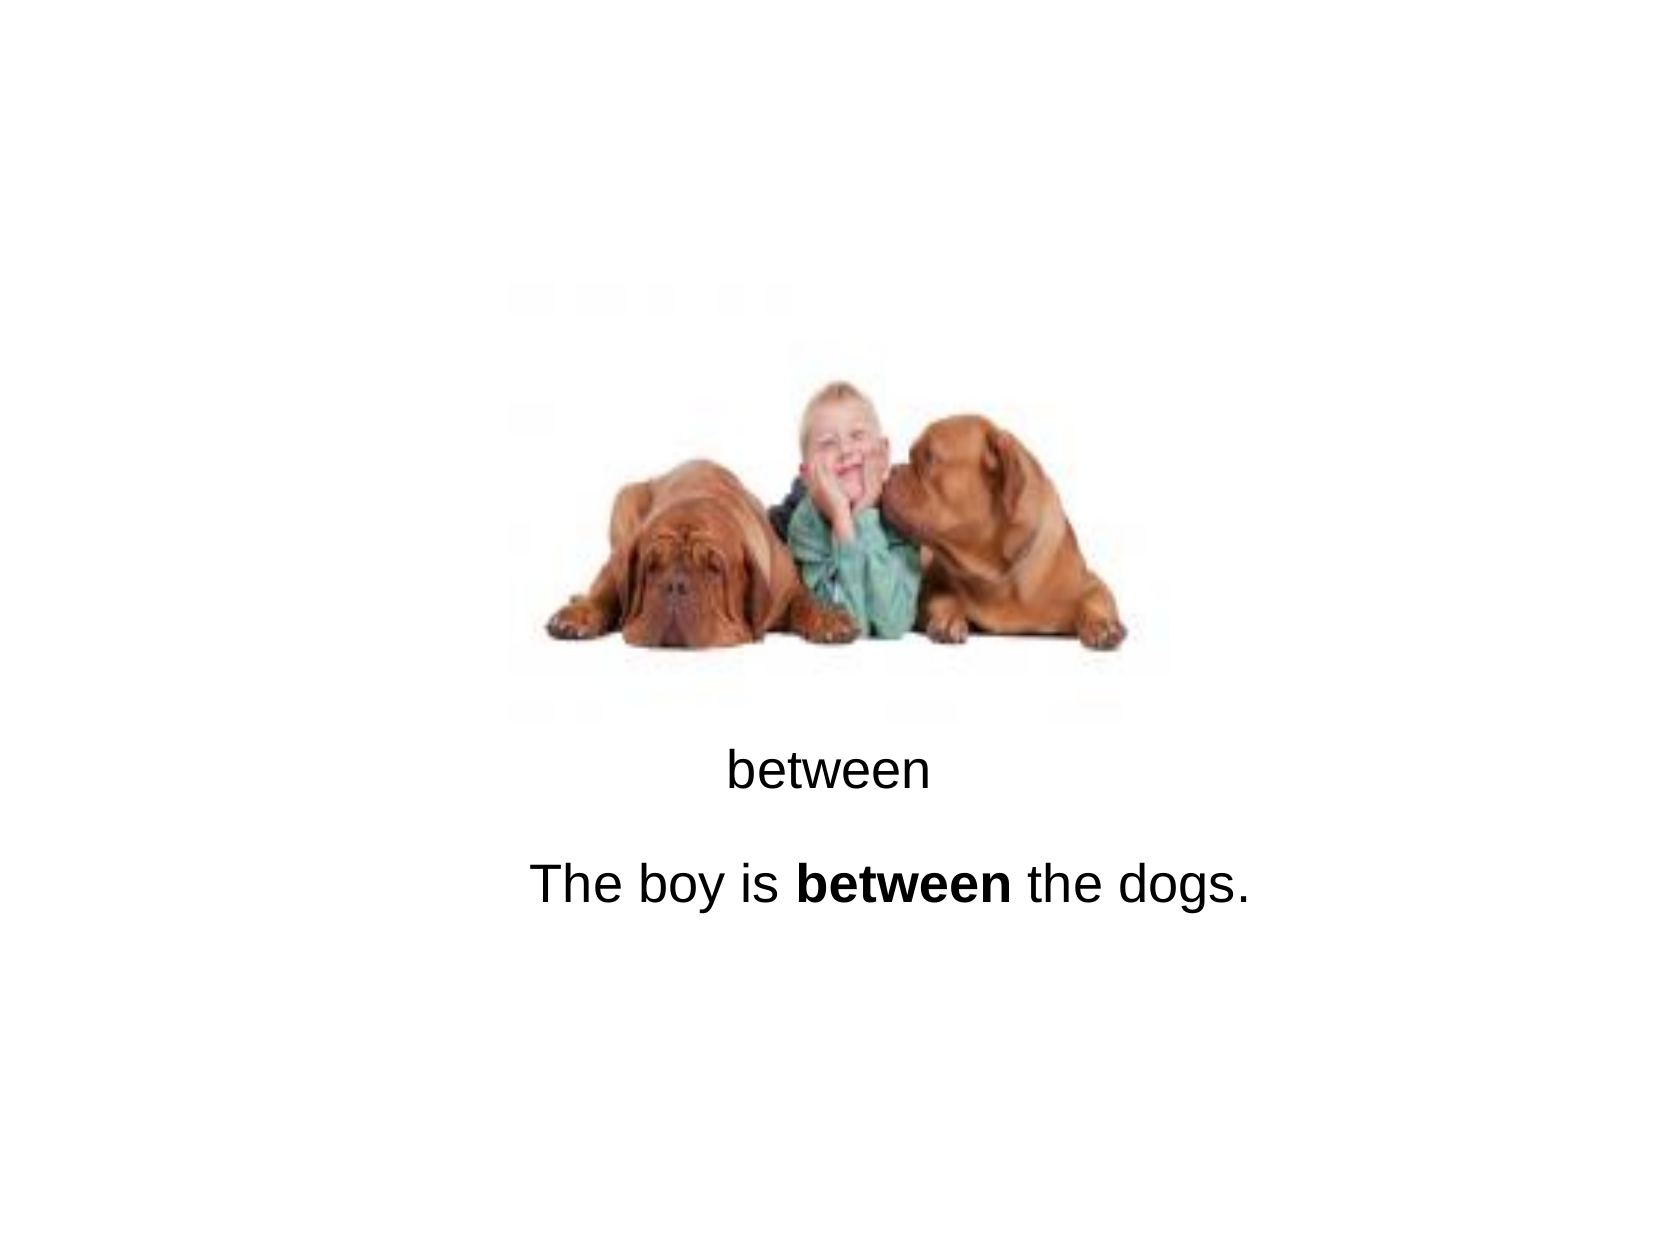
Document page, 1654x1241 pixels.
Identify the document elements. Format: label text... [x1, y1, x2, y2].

text_box between [712, 732, 1016, 845]
text_box The boy is between the dogs. [514, 845, 1264, 922]
picture [508, 165, 1170, 724]
